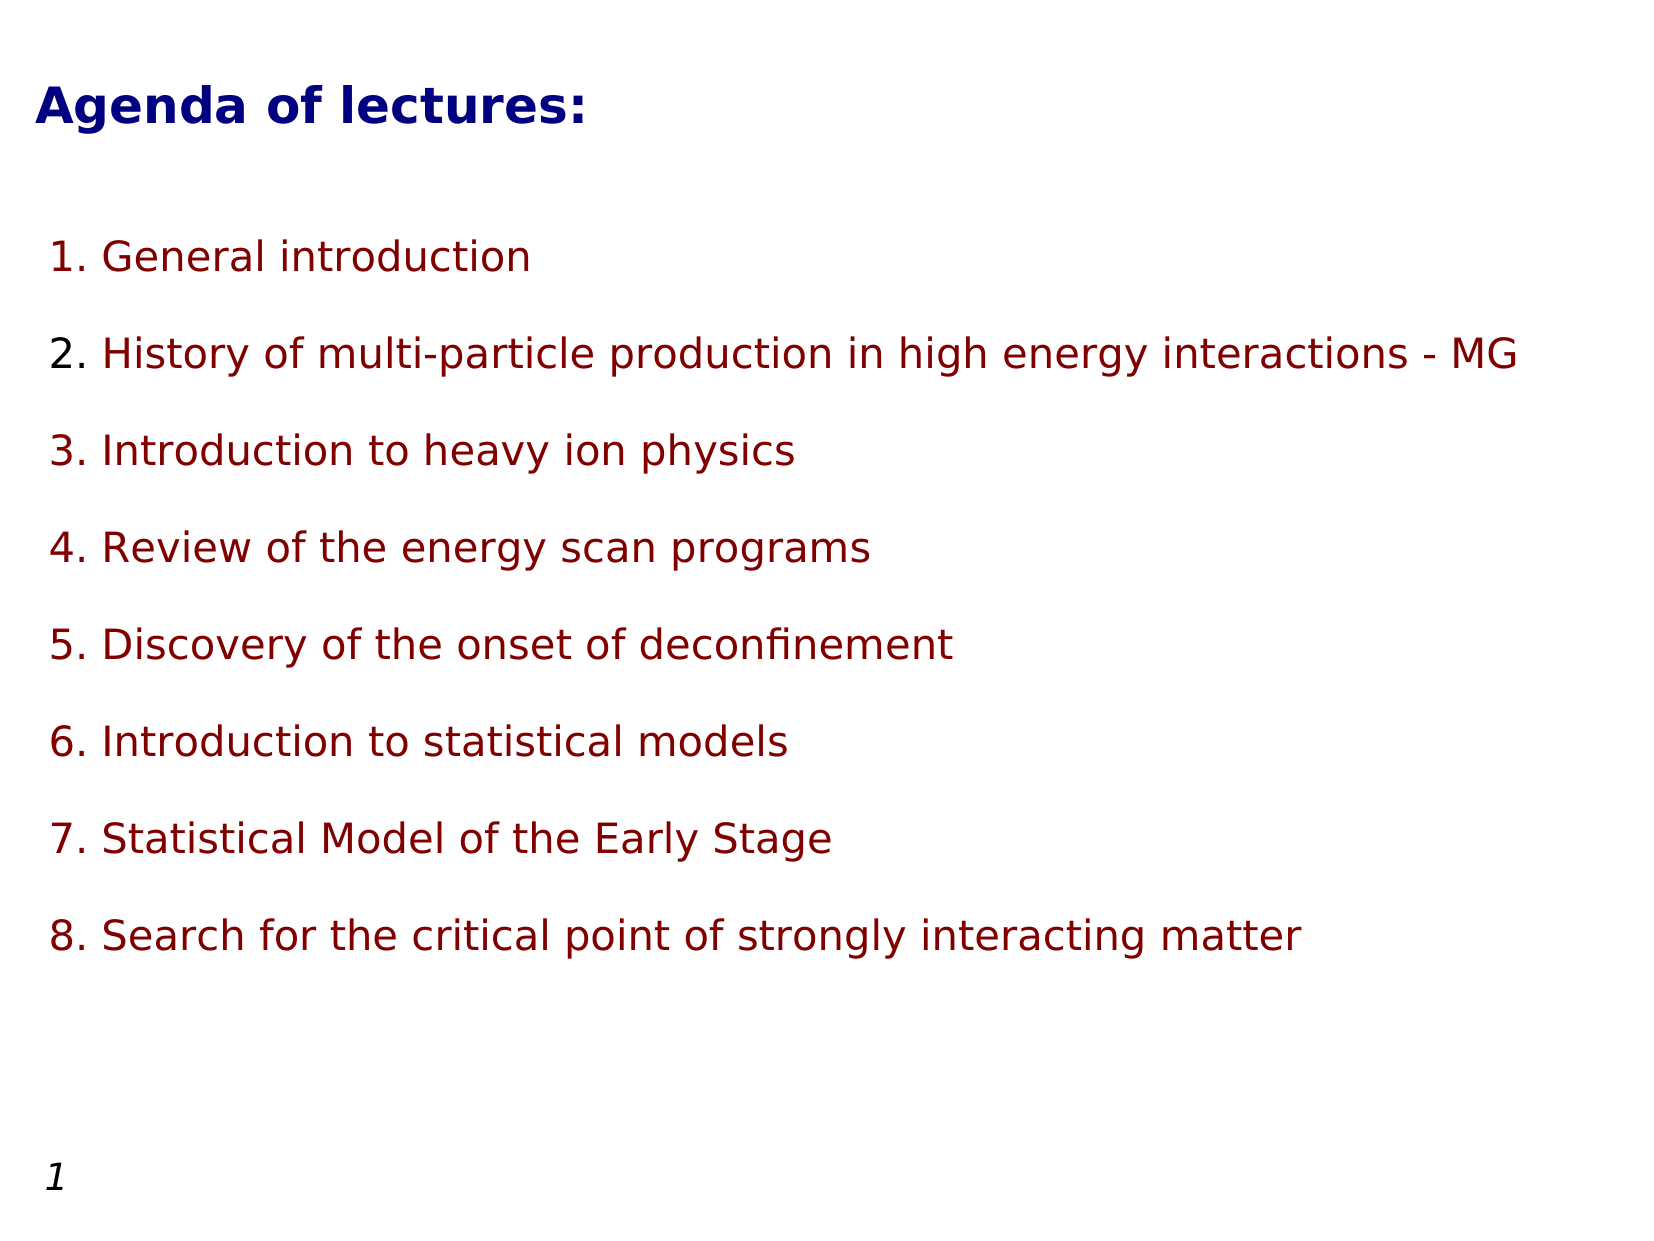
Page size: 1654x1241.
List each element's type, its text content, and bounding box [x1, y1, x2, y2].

text_box Agenda of lectures: 1. General introduction 2. History of multi-particle production in high energy interactions - MG 3. Introduction to heavy ion physics 4. Review of the energy scan programs 5. Discovery of the onset of deconfinement 6. Introduction to statistical models 7. Statistical Model of the Early Stage 8. Search for the critical point of strongly interacting matter [35, 77, 1592, 960]
